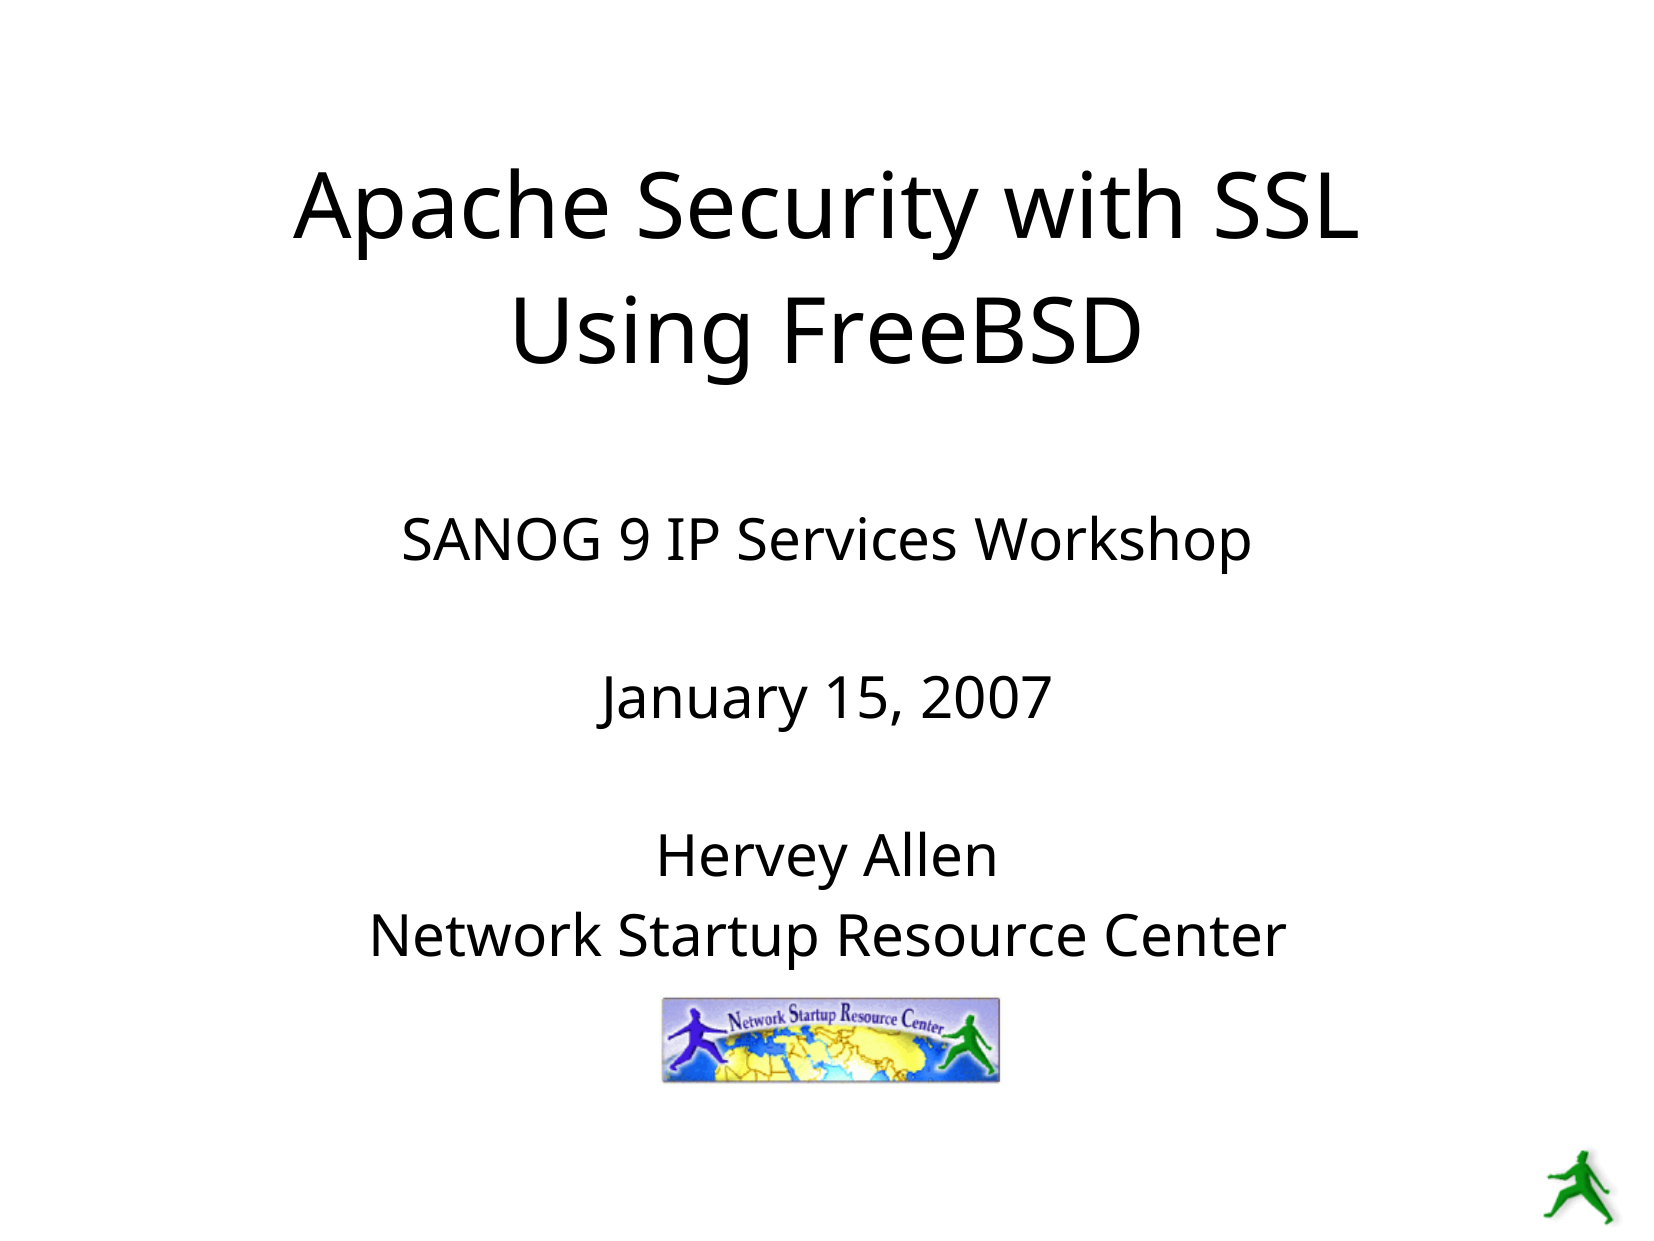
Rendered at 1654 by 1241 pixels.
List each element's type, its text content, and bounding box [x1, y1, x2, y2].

title Apache Security with SSL Using FreeBSD [121, 138, 1534, 344]
subtitle SANOG 9 IP Services Workshop January 15, 2007 Hervey Allen Network Startup Resource Center [121, 344, 1534, 1127]
picture [1541, 1135, 1634, 1227]
